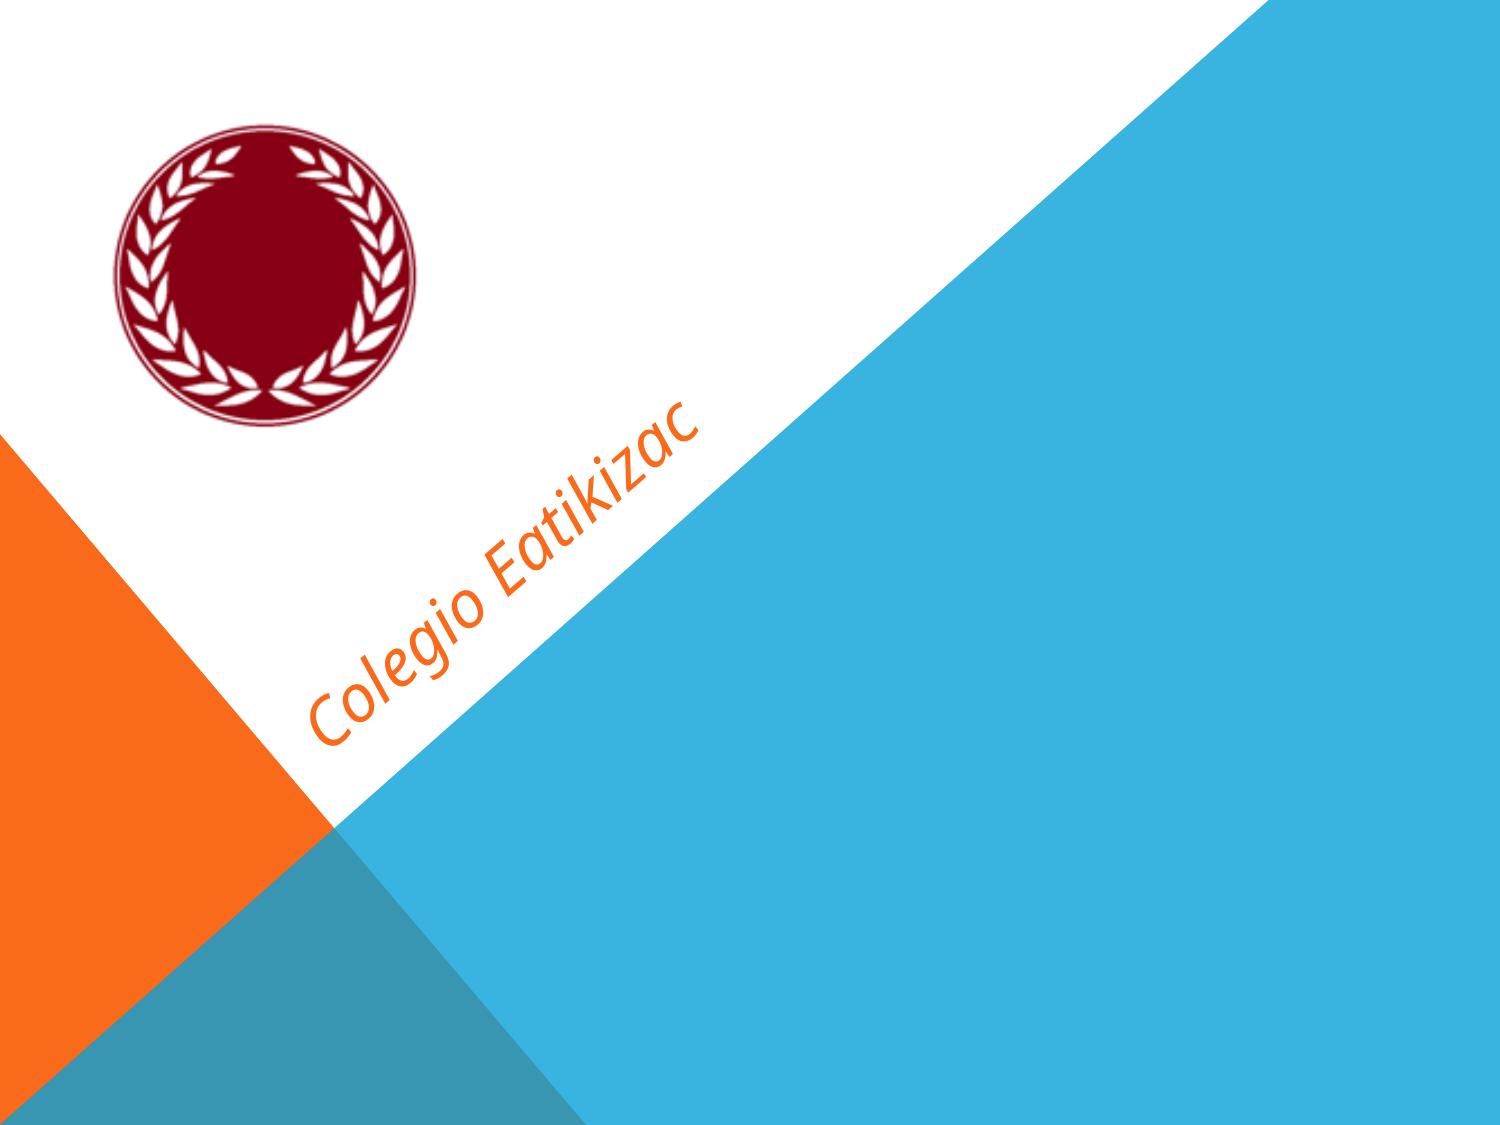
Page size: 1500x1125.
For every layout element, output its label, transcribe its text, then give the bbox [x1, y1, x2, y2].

picture [100, 113, 432, 443]
title Colegio Eatikizac [182, 0, 1034, 777]
